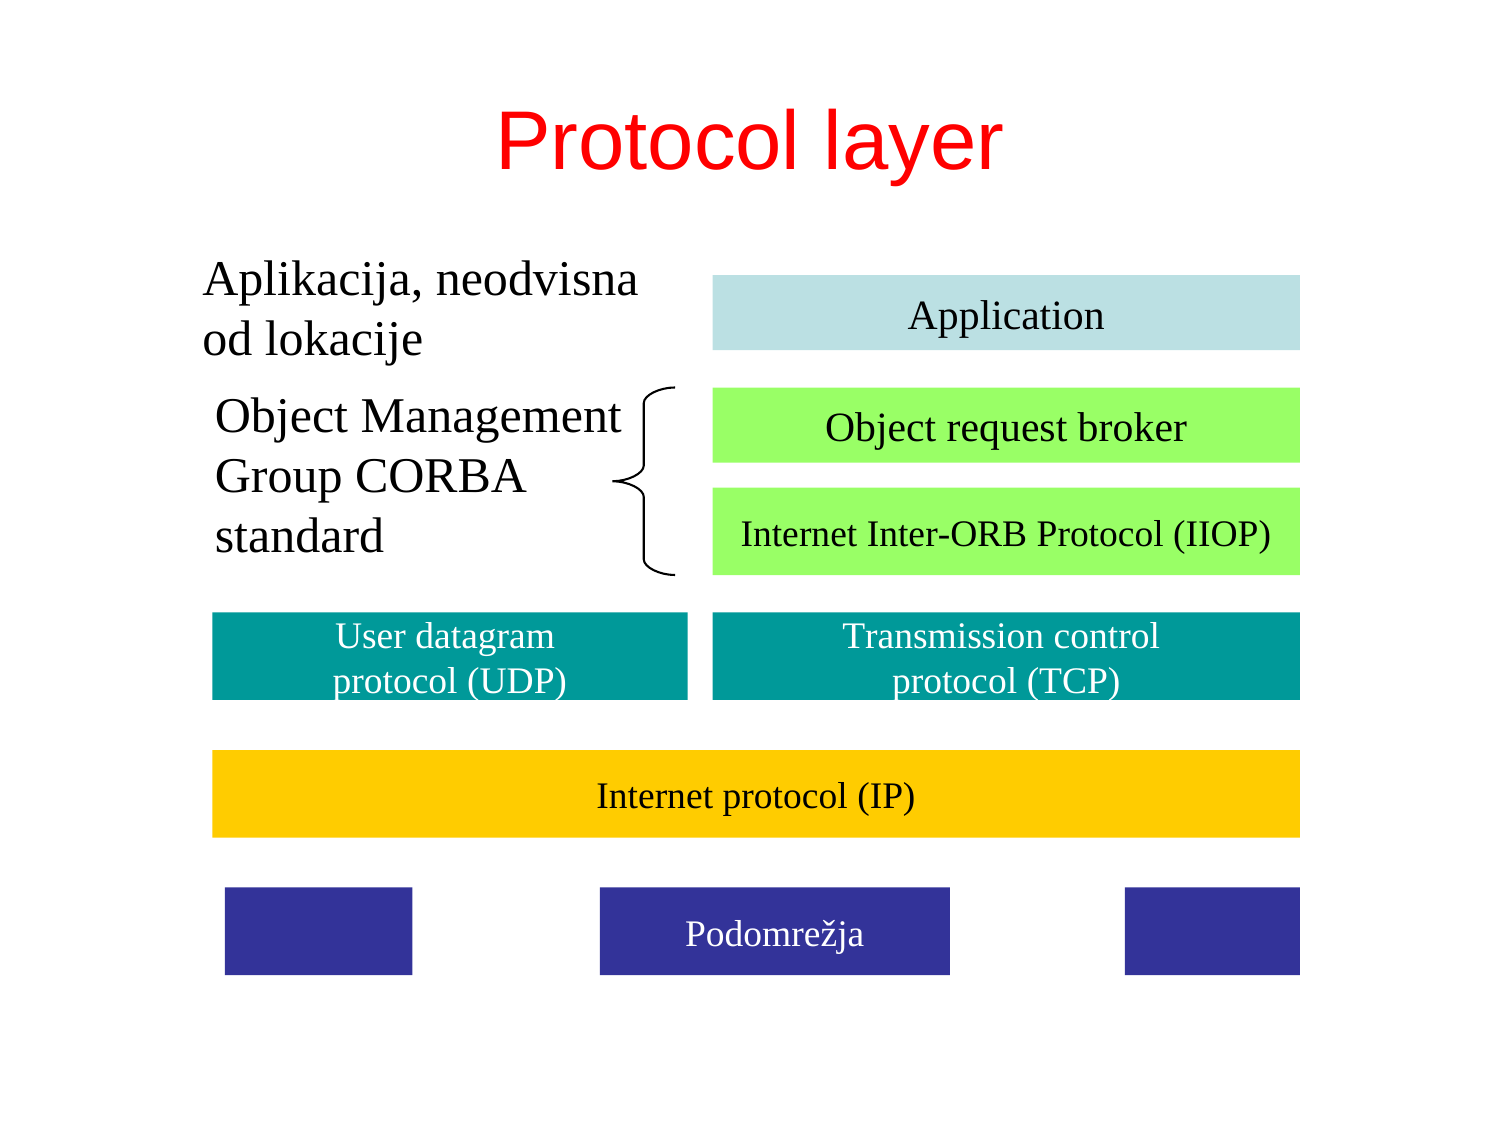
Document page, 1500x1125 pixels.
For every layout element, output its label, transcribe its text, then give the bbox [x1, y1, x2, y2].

text_box [224, 887, 413, 976]
title Protocol layer [112, 42, 1388, 231]
text_box [1124, 887, 1300, 976]
text_box Internet Inter-ORB Protocol (IIOP) [712, 487, 1300, 576]
text_box Object request broker [712, 387, 1300, 463]
text_box Object Management Group CORBA standard [200, 374, 651, 571]
text_box Internet protocol (IP) [212, 750, 1300, 838]
text_box Aplikacija, neodvisna od lokacije [187, 237, 680, 373]
text_box Transmission control protocol (TCP) [712, 612, 1300, 700]
text_box Podomrežja [599, 887, 950, 976]
text_box User datagram protocol (UDP) [212, 612, 688, 700]
text_box Application [712, 275, 1300, 351]
